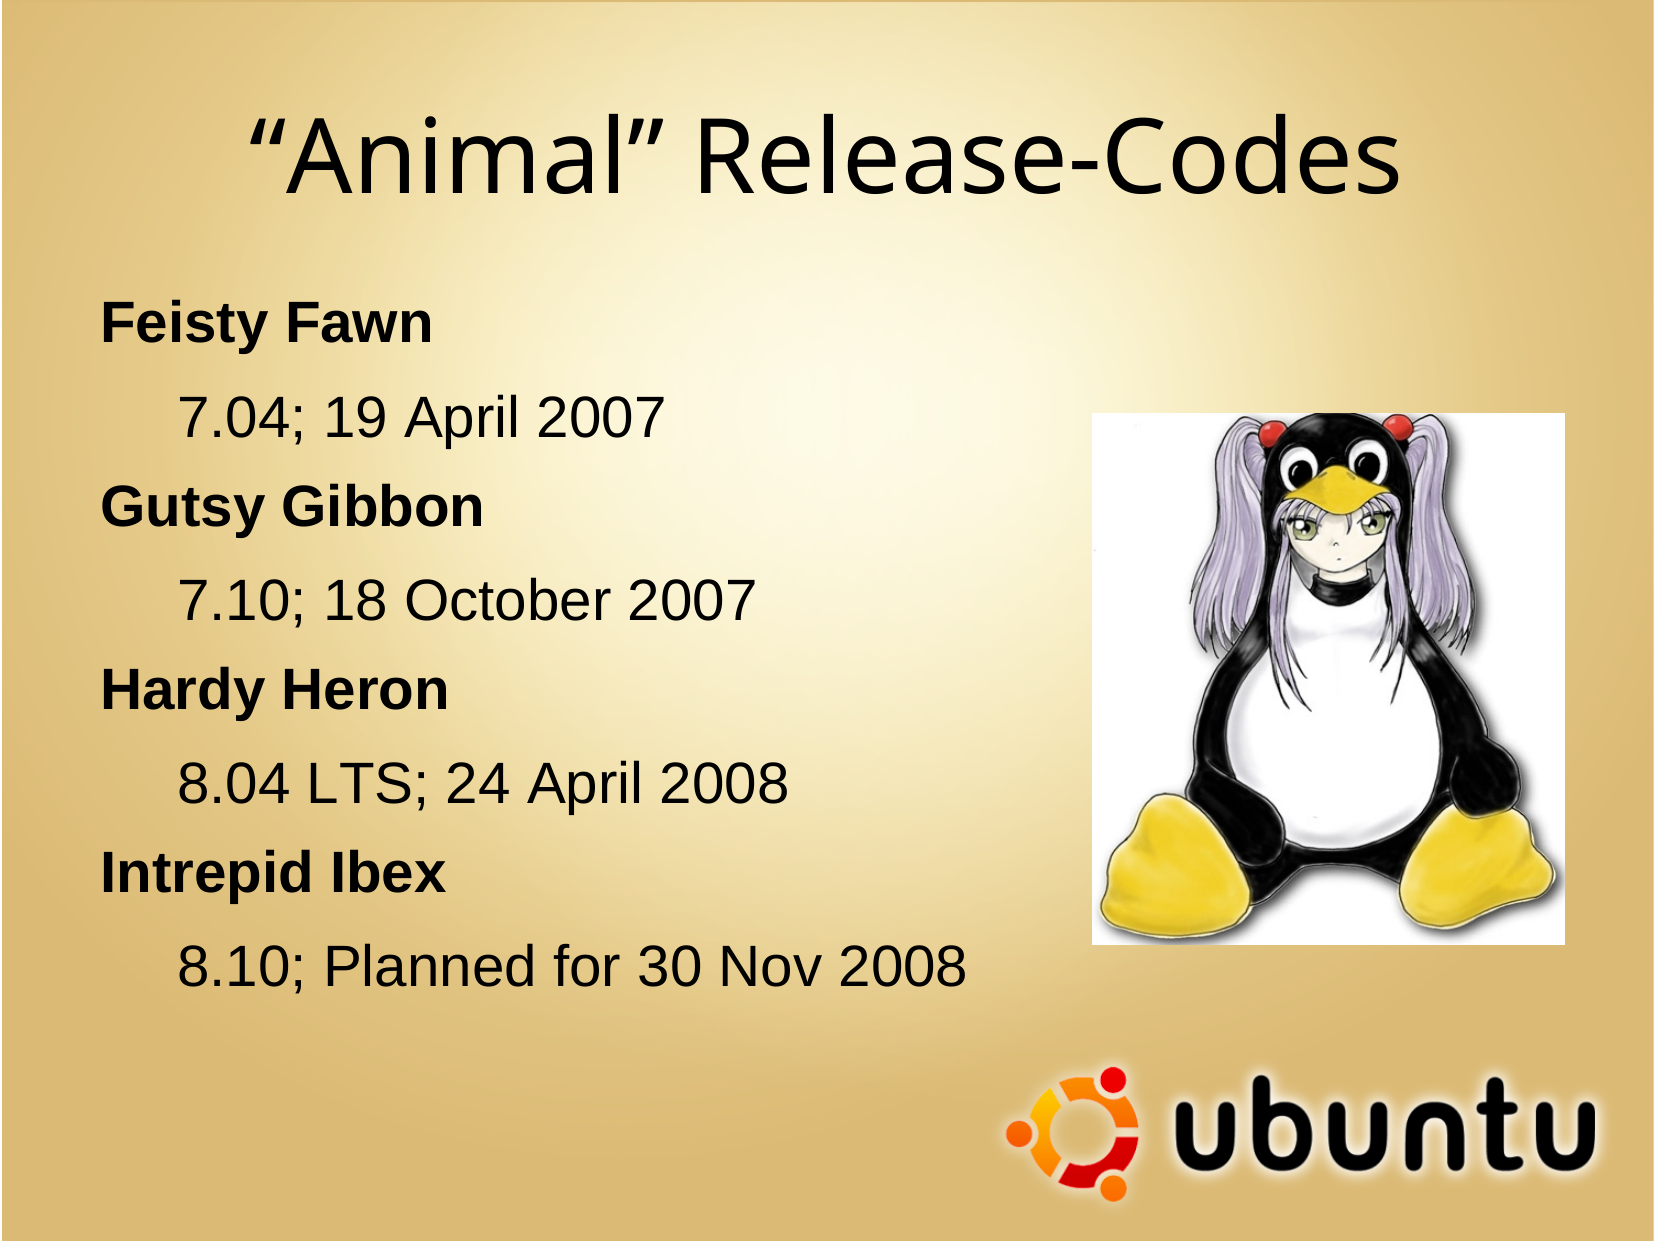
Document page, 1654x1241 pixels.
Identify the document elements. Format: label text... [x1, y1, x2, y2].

list Feisty Fawn 7.04; 19 April 2007 Gutsy Gibbon 7.10; 18 October 2007 Hardy Heron 8.04 LTS; 24 April 2008 Intrepid Ibex 8.10; Planned for 30 Nov 2008 [82, 290, 1571, 1094]
picture [2, 0, 1654, 1241]
title “Animal” Release-Codes [82, 49, 1571, 257]
